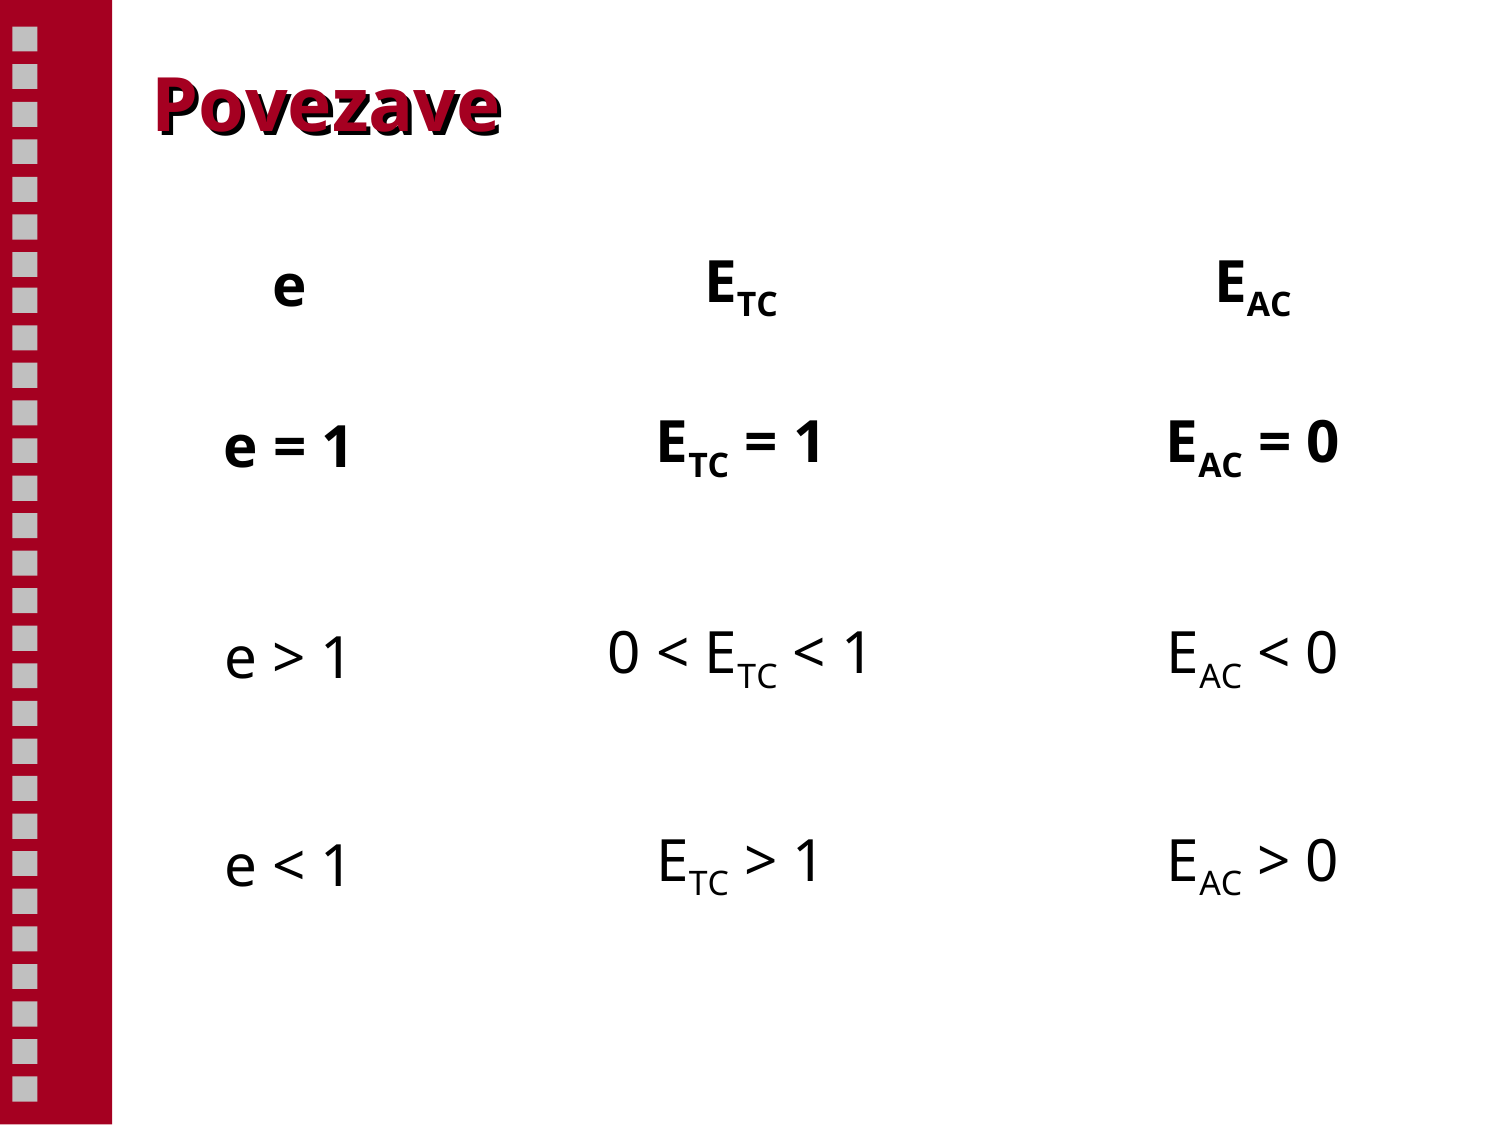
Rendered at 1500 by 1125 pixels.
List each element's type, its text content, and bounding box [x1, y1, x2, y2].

table_cell e > 1 [136, 557, 443, 753]
table_cell e < 1 [136, 753, 443, 972]
table_header e [136, 236, 443, 331]
table_cell EAC < 0 [1039, 557, 1467, 753]
table_cell ETC = 1 [443, 331, 1039, 557]
table_cell EAC = 0 [1039, 331, 1467, 557]
table_header EAC [1039, 236, 1467, 331]
table_cell e = 1 [136, 331, 443, 557]
table_cell 0 < ETC < 1 [443, 557, 1039, 753]
table_cell EAC > 0 [1039, 753, 1467, 972]
title Povezave [136, 30, 1412, 173]
table_header ETC [443, 236, 1039, 331]
table_cell ETC > 1 [443, 753, 1039, 972]
